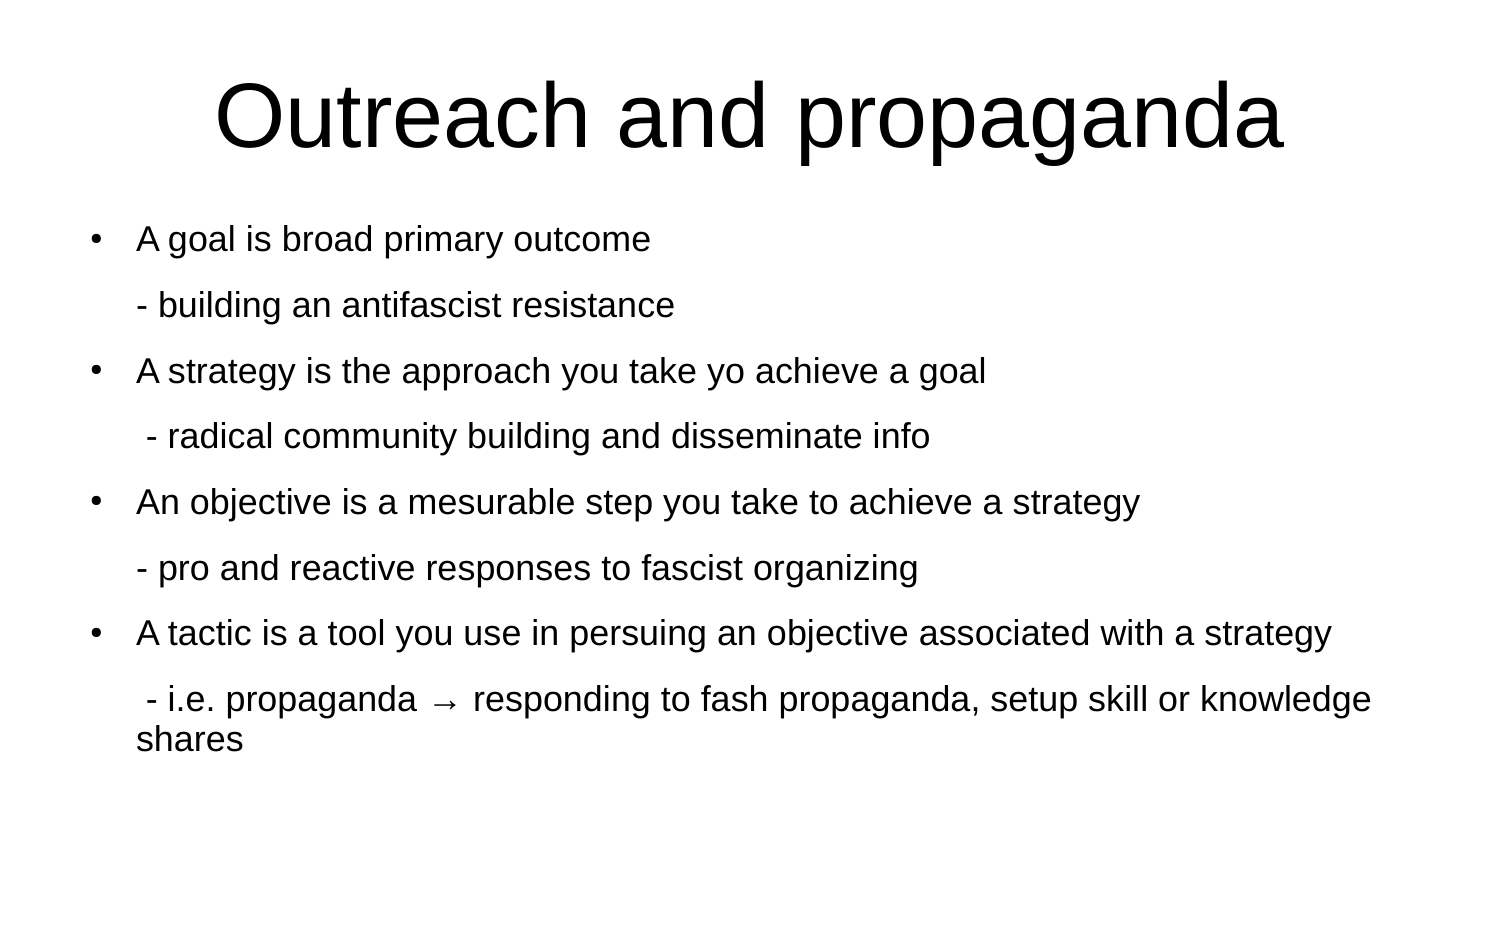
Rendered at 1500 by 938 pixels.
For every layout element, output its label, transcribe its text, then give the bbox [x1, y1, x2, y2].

list A goal is broad primary outcome - building an antifascist resistance A strategy is the approach you take yo achieve a goal - radical community building and disseminate info An objective is a mesurable step you take to achieve a strategy - pro and reactive responses to fascist organizing A tactic is a tool you use in persuing an objective associated with a strategy - i.e. propaganda → responding to fash propaganda, setup skill or knowledge shares [75, 219, 1425, 763]
title Outreach and propaganda [75, 37, 1425, 194]
